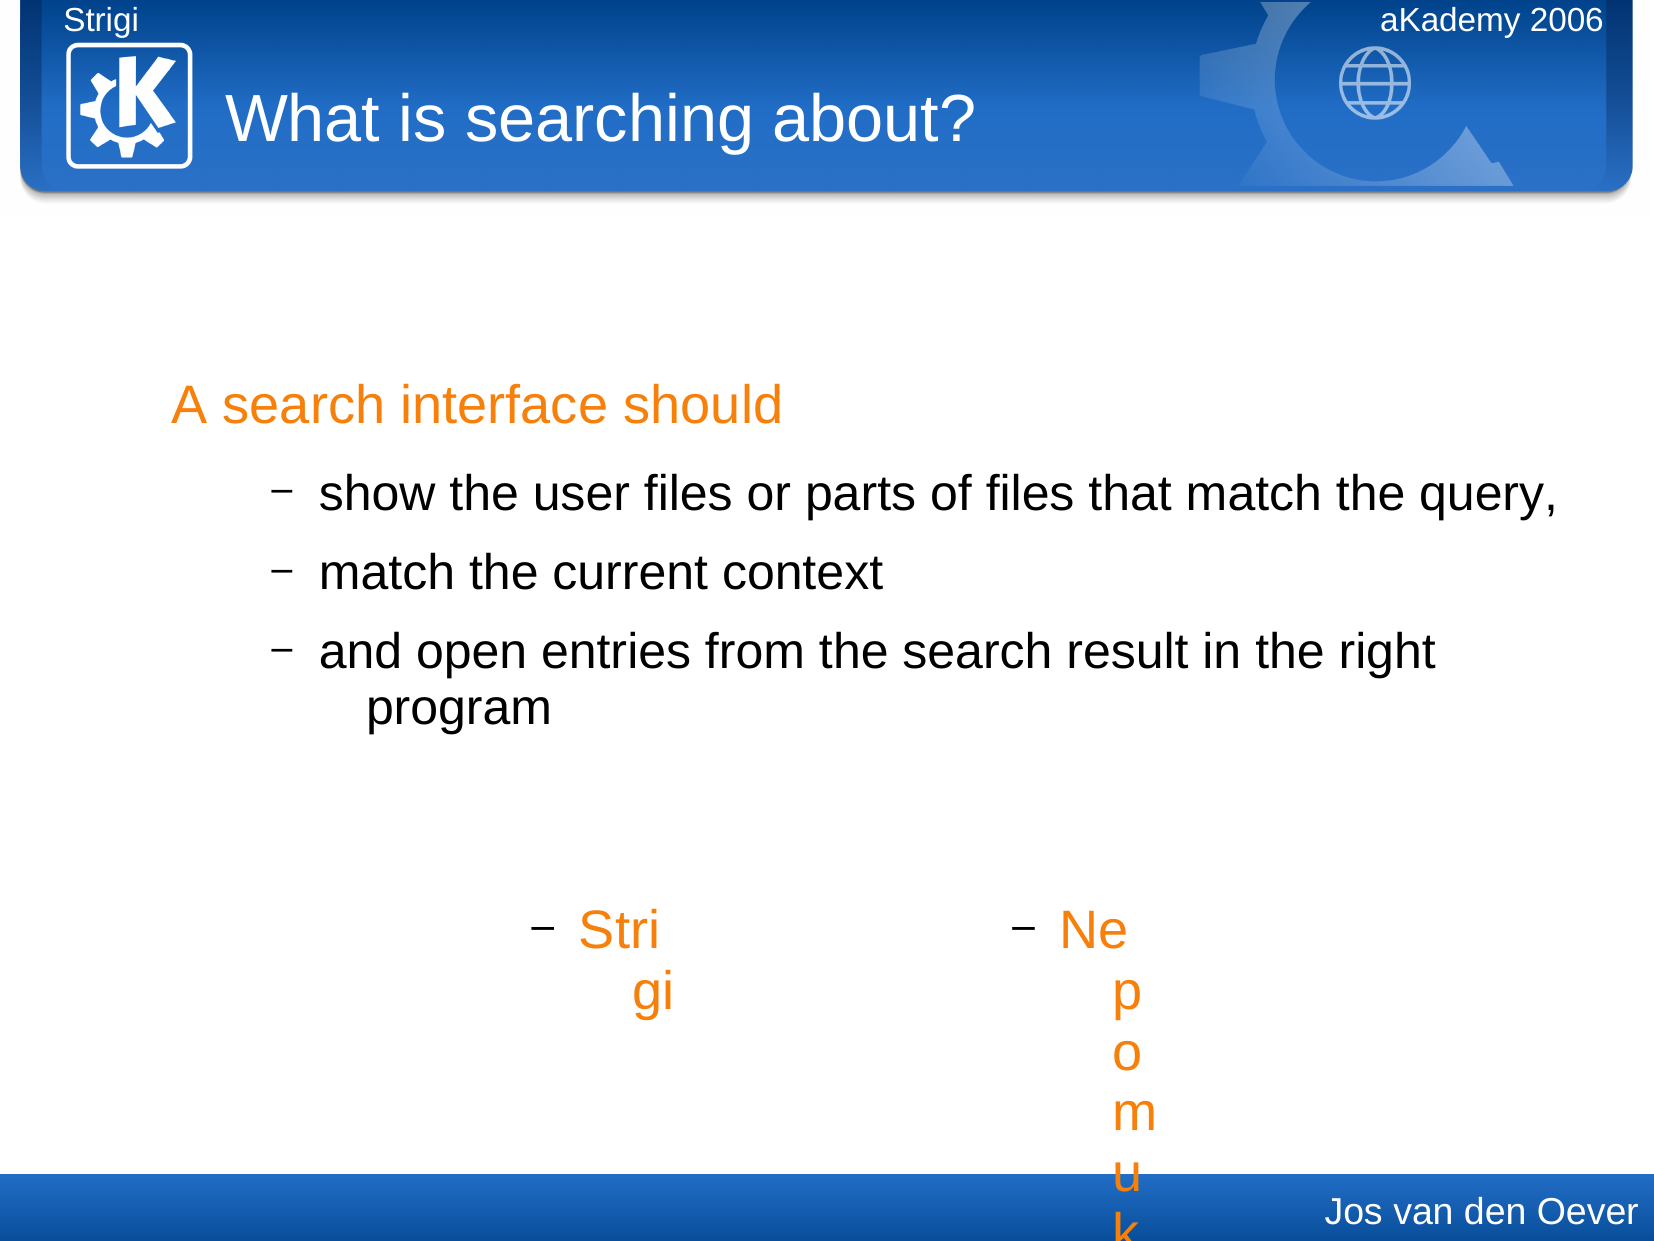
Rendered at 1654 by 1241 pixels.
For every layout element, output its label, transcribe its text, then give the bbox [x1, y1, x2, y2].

list A search interface should show the user files or parts of files that match the query, match the current context and open entries from the search result in the right program [82, 375, 1571, 863]
text_box Strigi [419, 900, 676, 968]
text_box Nepomuk [900, 900, 1156, 968]
picture [0, 0, 1652, 216]
title What is searching about? [225, 49, 1571, 188]
